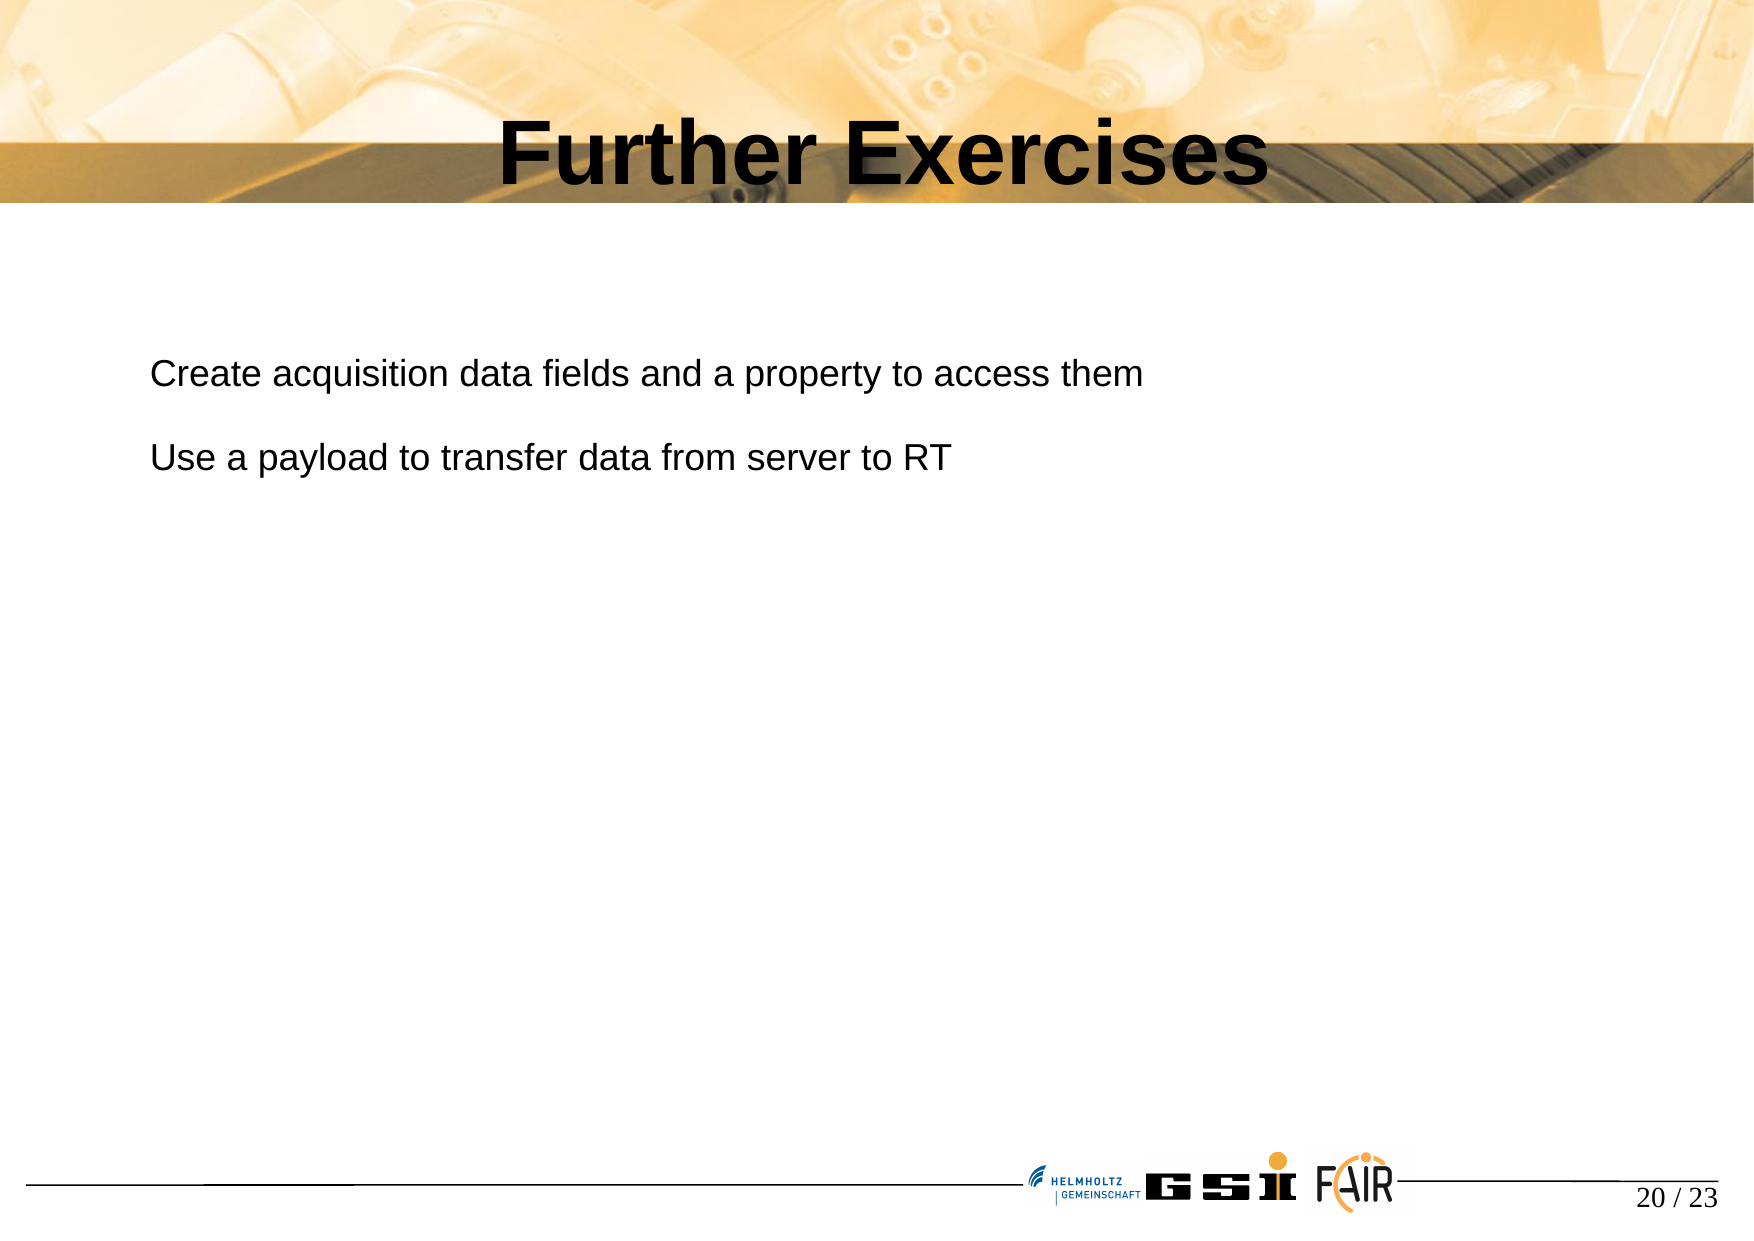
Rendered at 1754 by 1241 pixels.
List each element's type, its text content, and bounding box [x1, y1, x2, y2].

picture [1023, 1152, 1296, 1210]
picture [1305, 1144, 1414, 1215]
picture [0, 0, 1754, 205]
text_box Create acquisition data fields and a property to access them Use a payload to transfer data from server to RT [135, 345, 1160, 570]
title Further Exercises [180, 56, 1590, 250]
